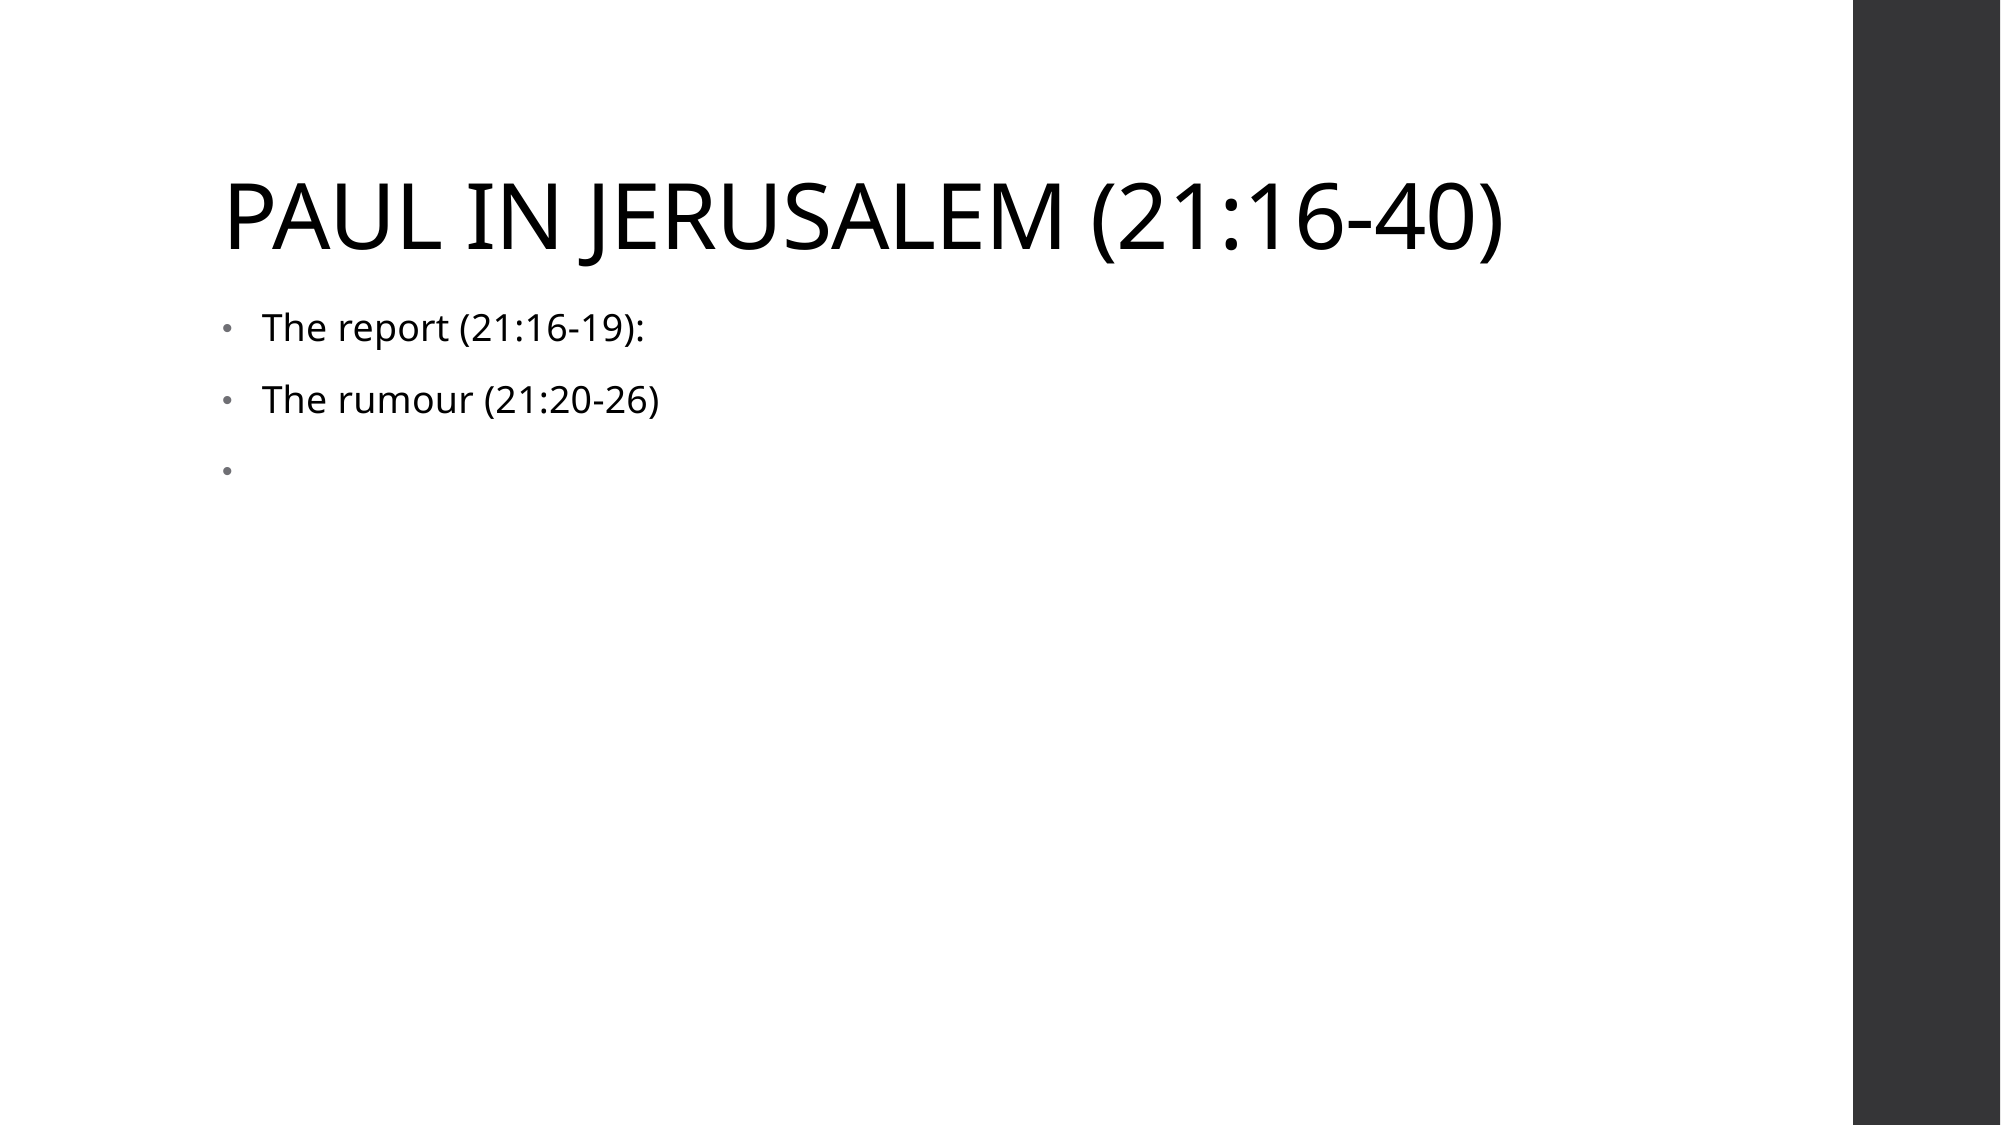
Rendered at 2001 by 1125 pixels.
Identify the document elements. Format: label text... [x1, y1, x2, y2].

list The report (21:16-19): The rumour (21:20-26) [206, 299, 1617, 1014]
title PAUL IN JERUSALEM (21:16-40) [206, 60, 1797, 278]
